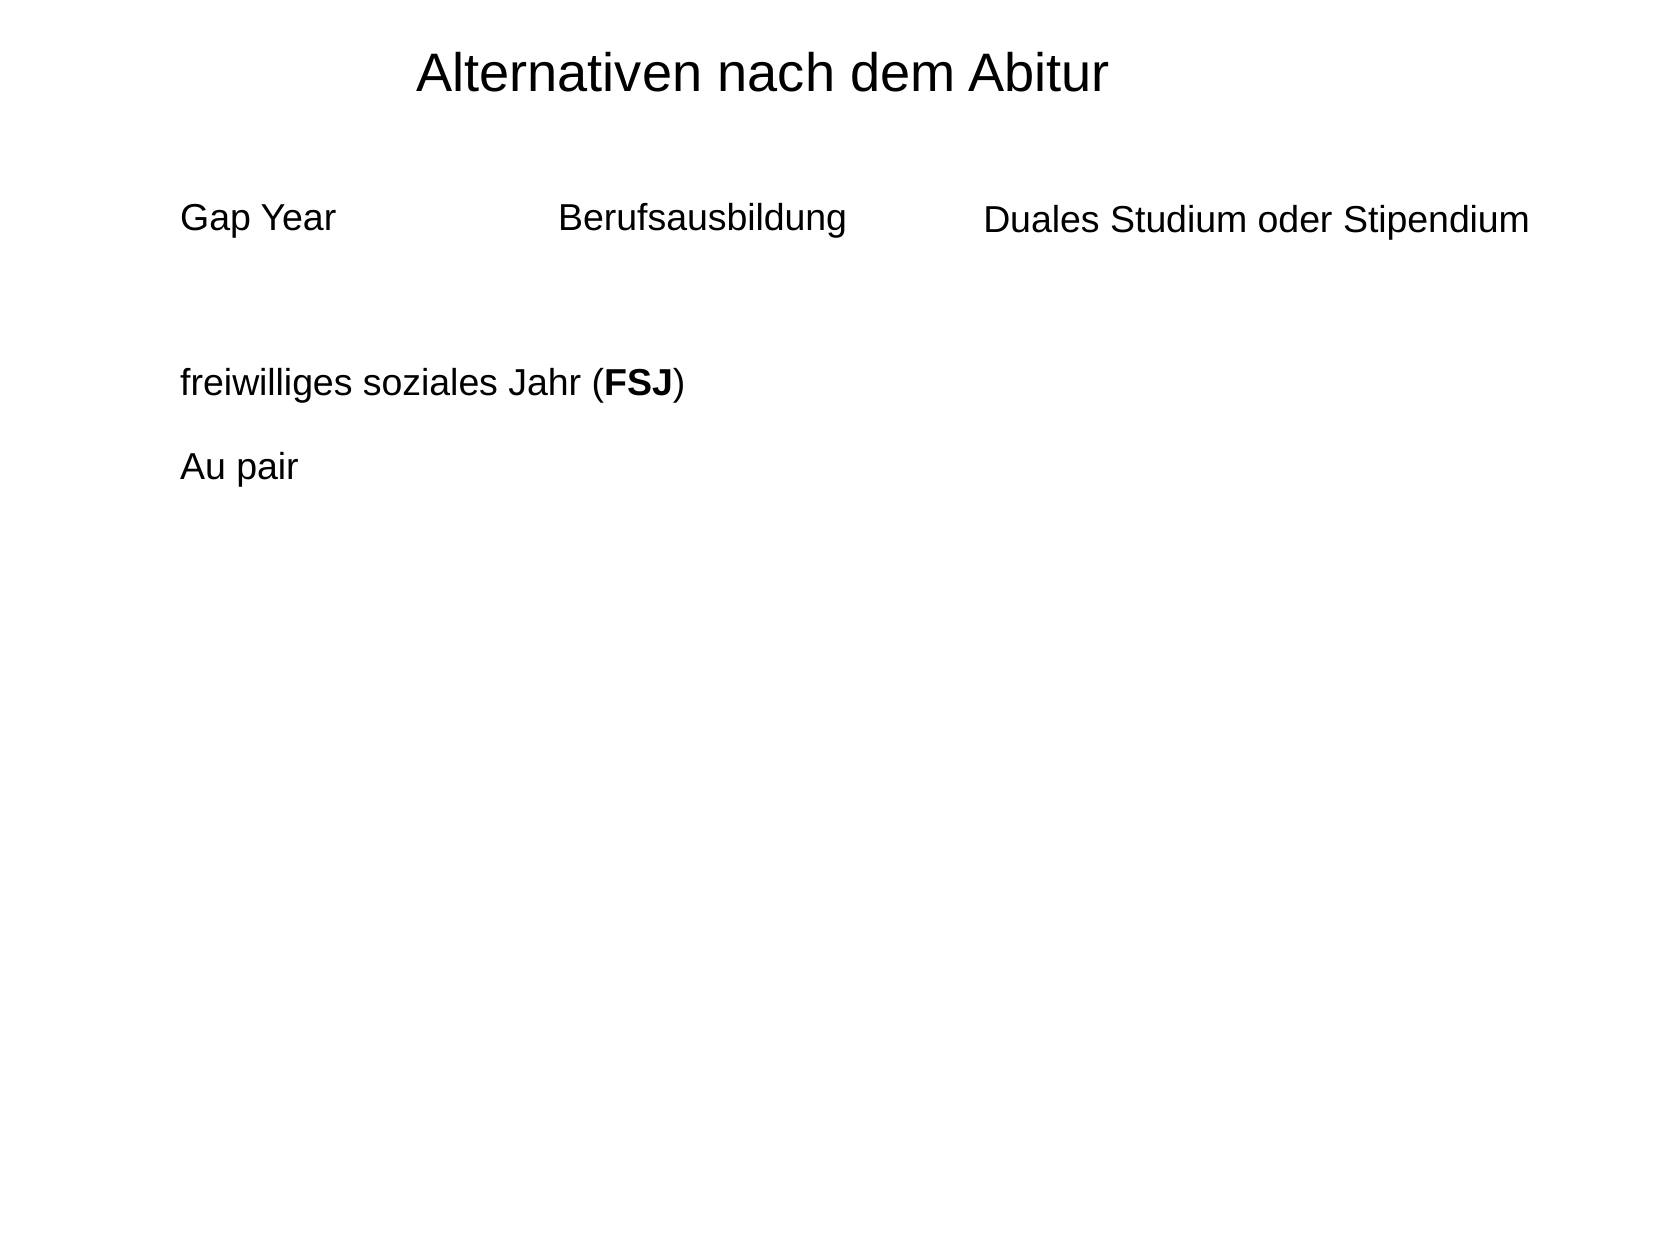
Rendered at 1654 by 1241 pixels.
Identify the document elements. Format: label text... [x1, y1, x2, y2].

text_box Gap Year [165, 188, 543, 246]
text_box Berufsausbildung [543, 188, 875, 246]
text_box freiwilliges soziales Jahr (FSJ) Au pair [165, 354, 804, 580]
text_box Duales Studium oder Stipendium [968, 191, 1571, 249]
text_box Alternativen nach dem Abitur [401, 35, 1158, 111]
